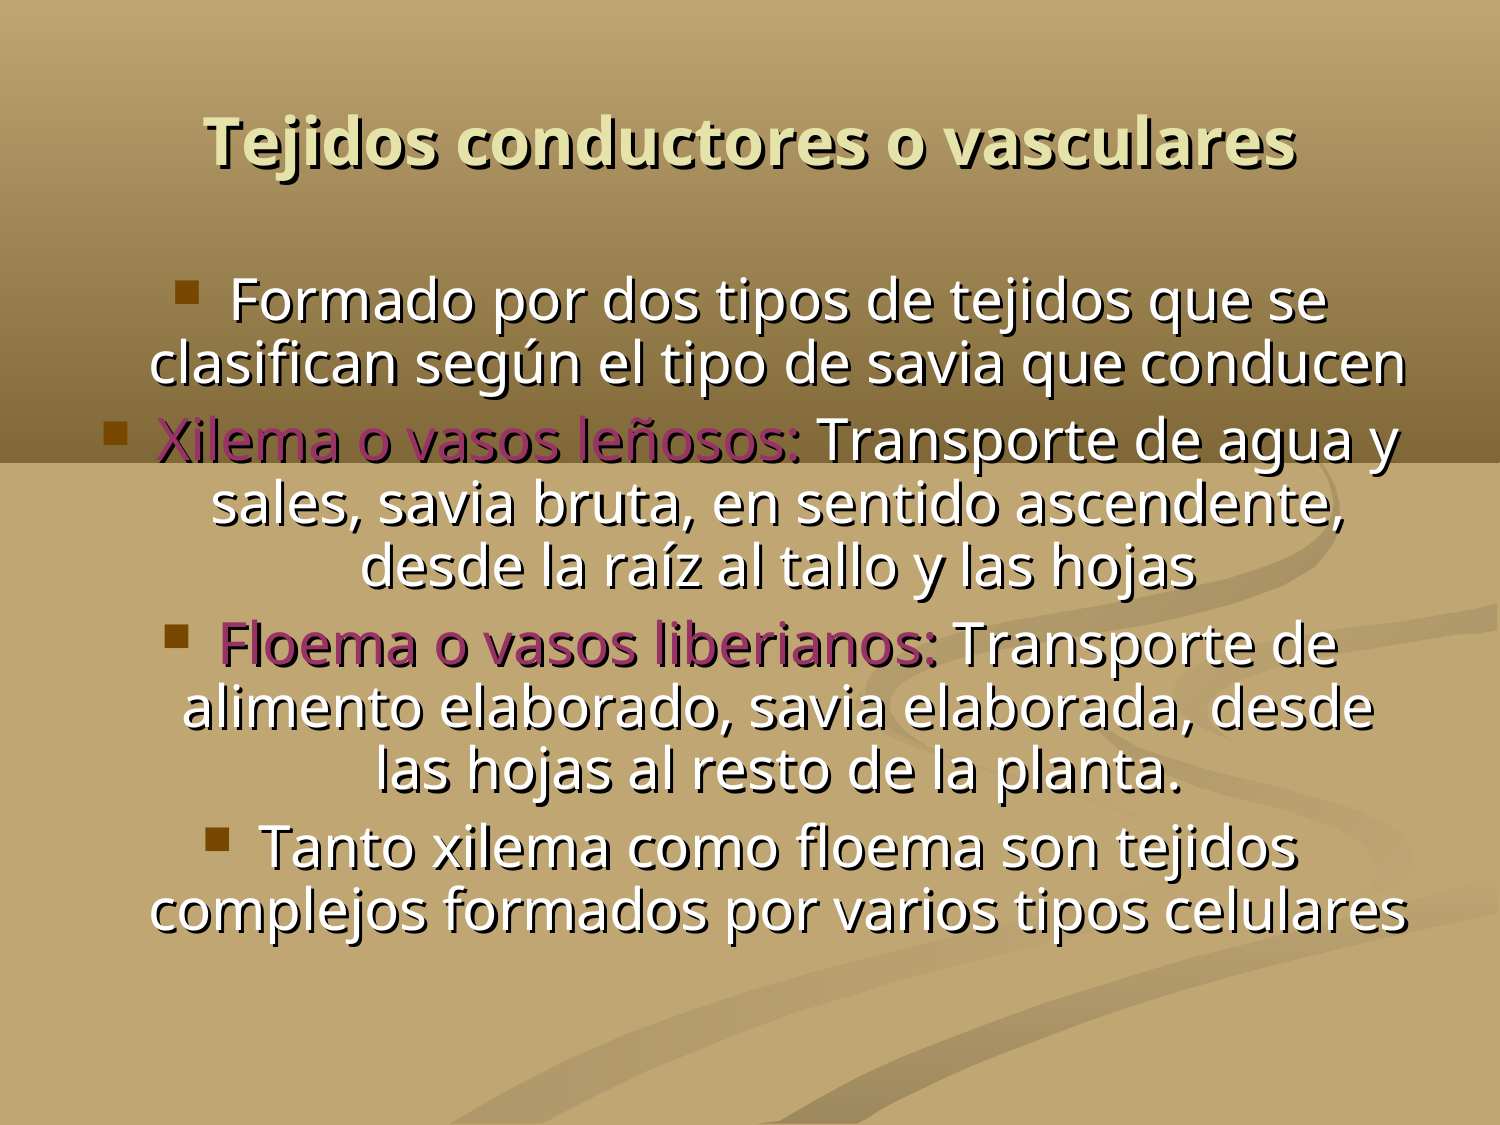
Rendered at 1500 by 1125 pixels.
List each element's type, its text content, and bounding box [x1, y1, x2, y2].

title Tejidos conductores o vasculares [75, 45, 1426, 233]
list Formado por dos tipos de tejidos que se clasifican según el tipo de savia que conducen Xilema o vasos leñosos: Transporte de agua y sales, savia bruta, en sentido ascendente, desde la raíz al tallo y las hojas Floema o vasos liberianos: Transporte de alimento elaborado, savia elaborada, desde las hojas al resto de la planta. Tanto xilema como floema son tejidos complejos formados por varios tipos celulares [75, 262, 1426, 1006]
